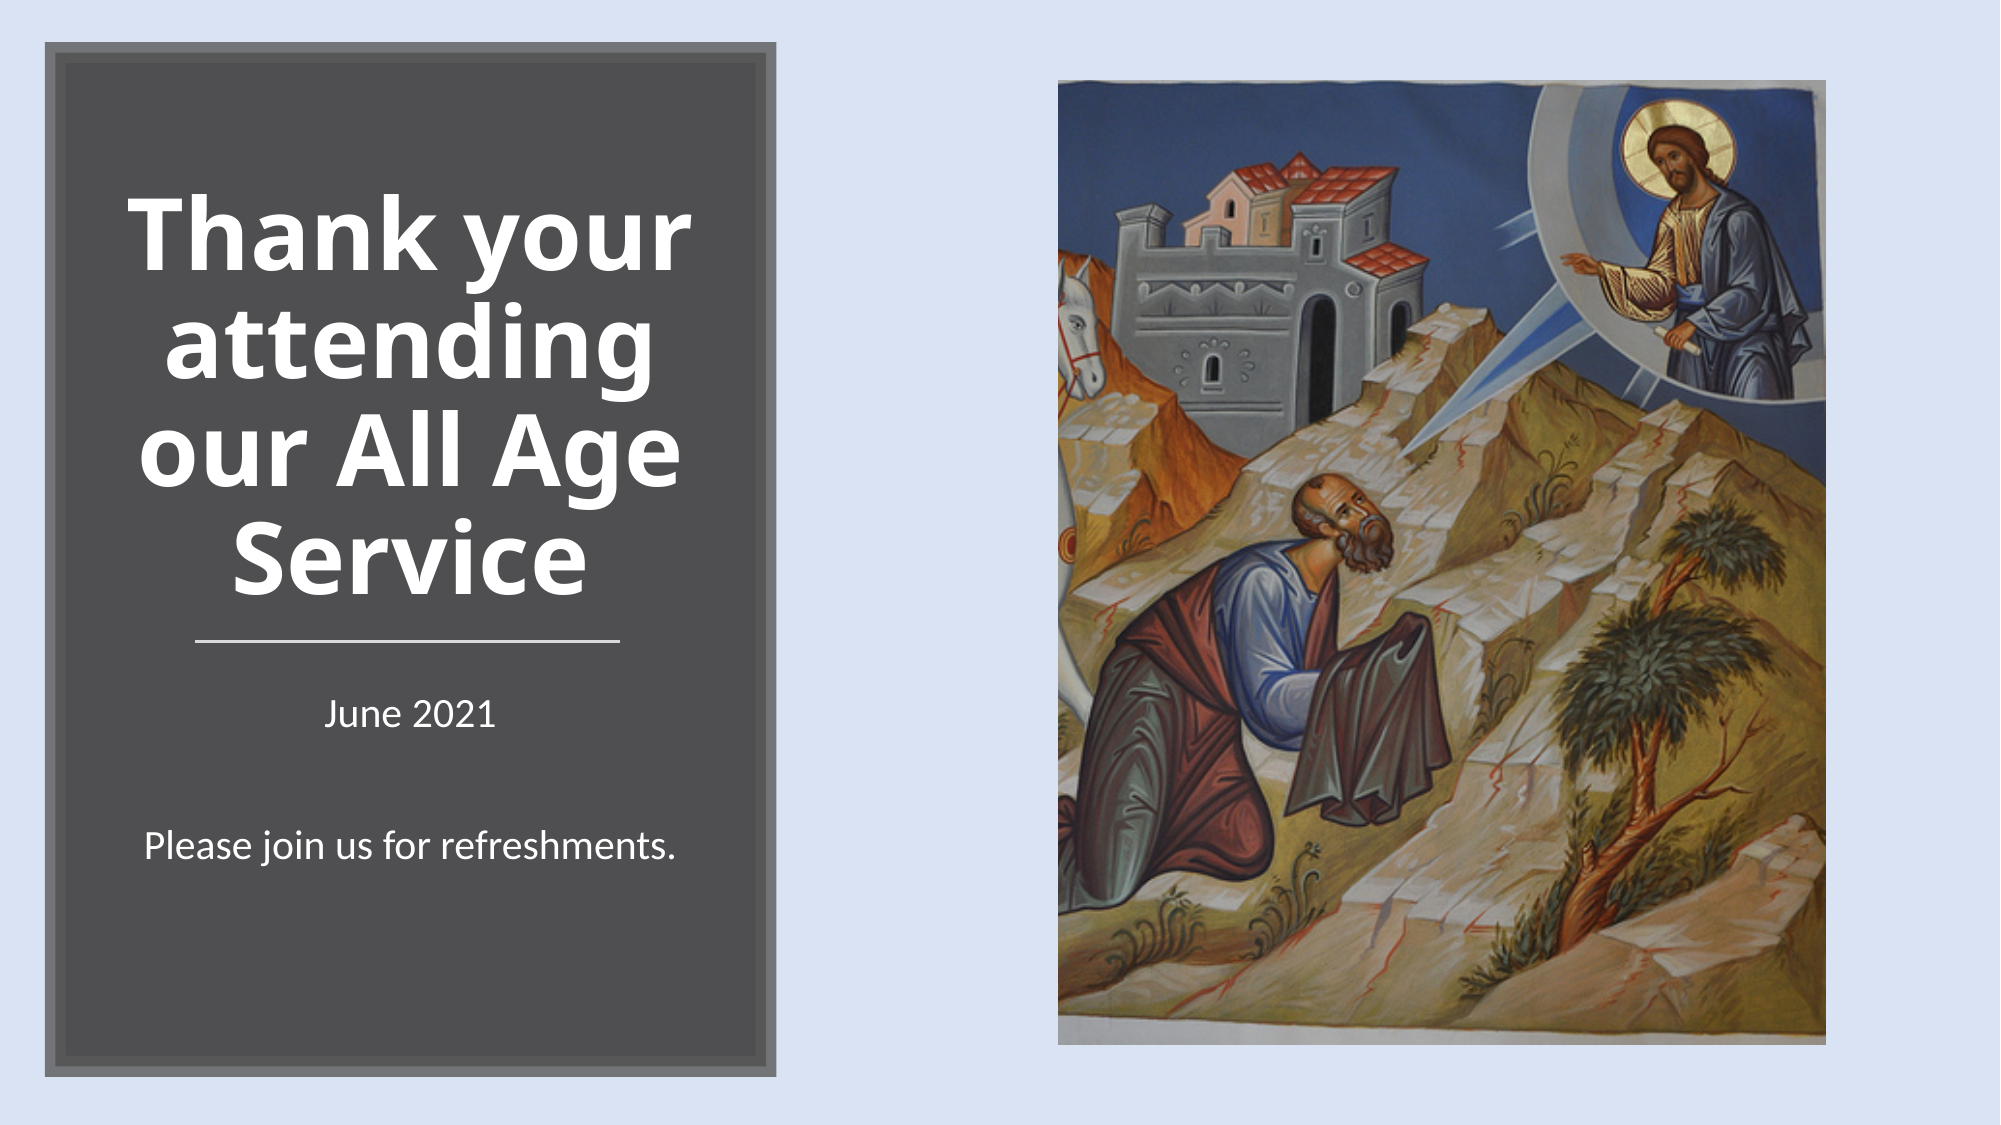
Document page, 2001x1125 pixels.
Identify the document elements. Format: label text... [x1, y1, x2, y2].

subtitle June 2021 Please join us for refreshments. [110, 684, 711, 935]
picture [1058, 80, 1826, 1045]
title Thank your attending our All Age Service [110, 149, 711, 624]
text_box [55, 53, 766, 1066]
